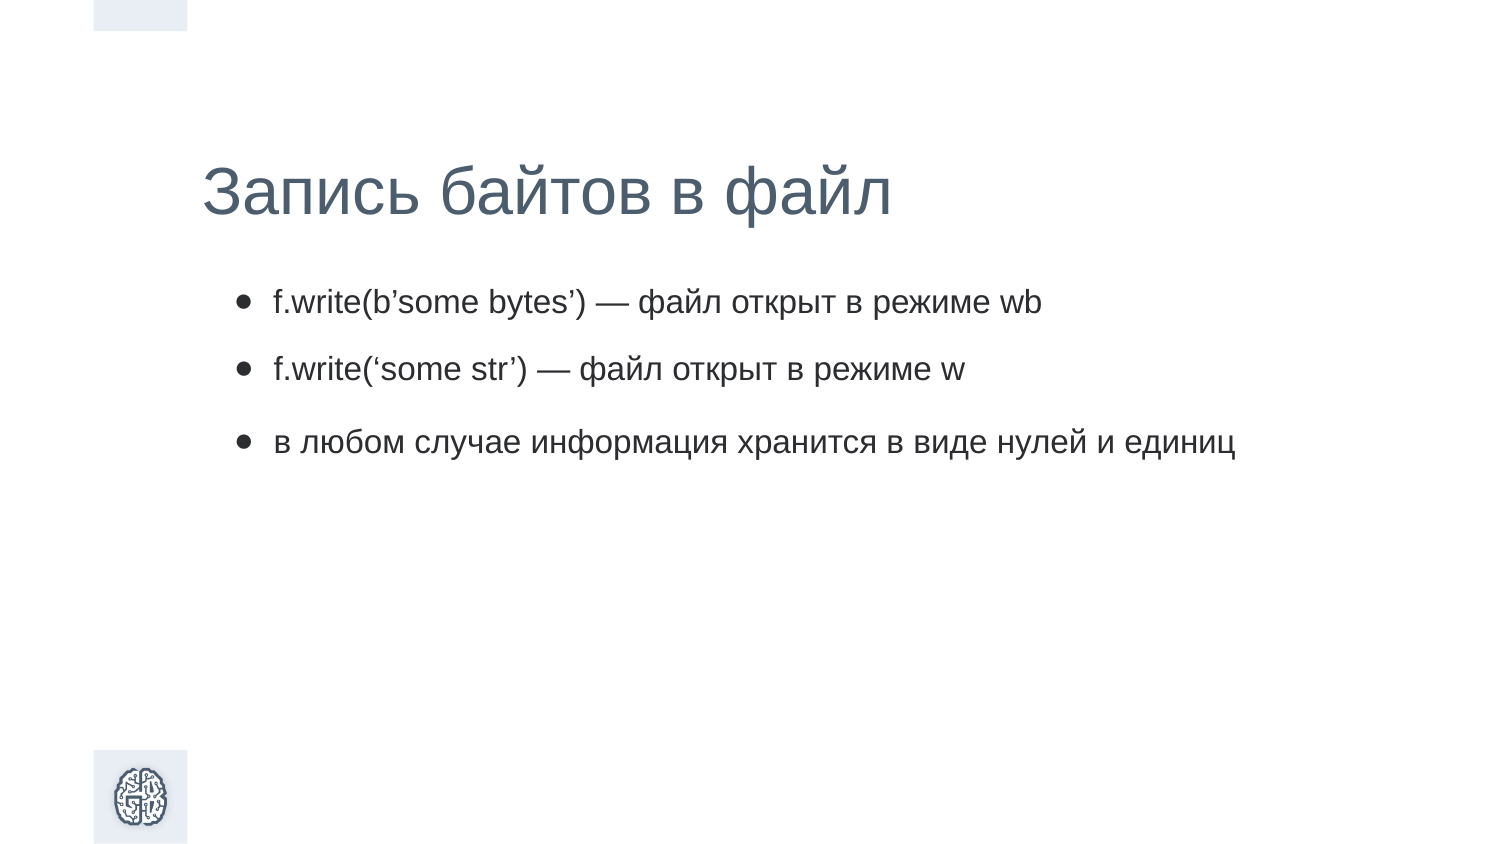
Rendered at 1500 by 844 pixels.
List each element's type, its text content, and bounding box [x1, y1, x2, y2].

text_box в любом случае информация хранится в виде нулей и единиц [187, 394, 1313, 467]
text_box f.write(b’some bytes’) — файл открыт в режиме wb [187, 259, 1312, 322]
picture [106, 760, 175, 834]
text_box f.write(‘some str’) — файл открыт в режиме w [187, 321, 1313, 394]
text_box Запись байтов в файл [187, 93, 1312, 259]
